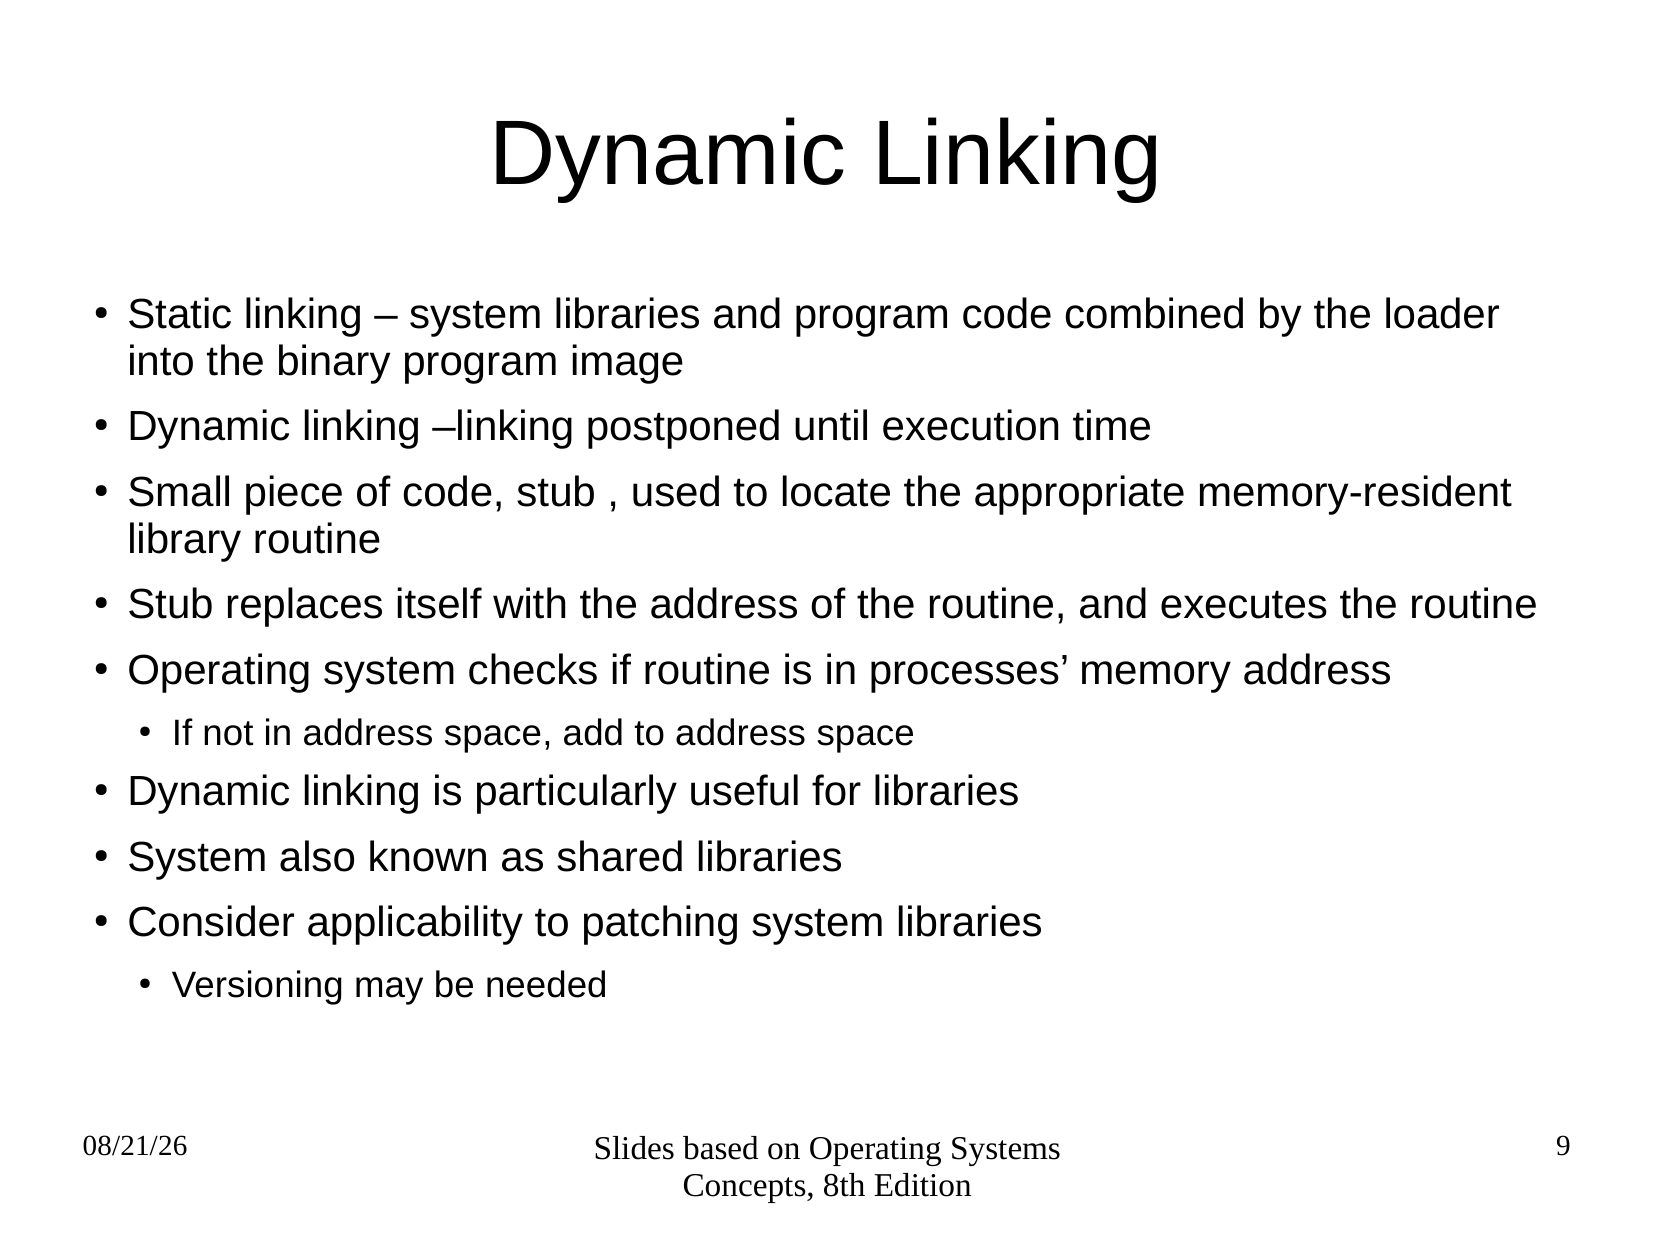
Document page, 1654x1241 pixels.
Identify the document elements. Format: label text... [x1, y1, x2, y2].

list Static linking – system libraries and program code combined by the loader into the binary program image Dynamic linking –linking postponed until execution time Small piece of code, stub , used to locate the appropriate memory-resident library routine Stub replaces itself with the address of the routine, and executes the routine Operating system checks if routine is in processes’ memory address If not in address space, add to address space Dynamic linking is particularly useful for libraries System also known as shared libraries Consider applicability to patching system libraries Versioning may be needed [82, 290, 1571, 1010]
title Dynamic Linking [82, 49, 1571, 257]
